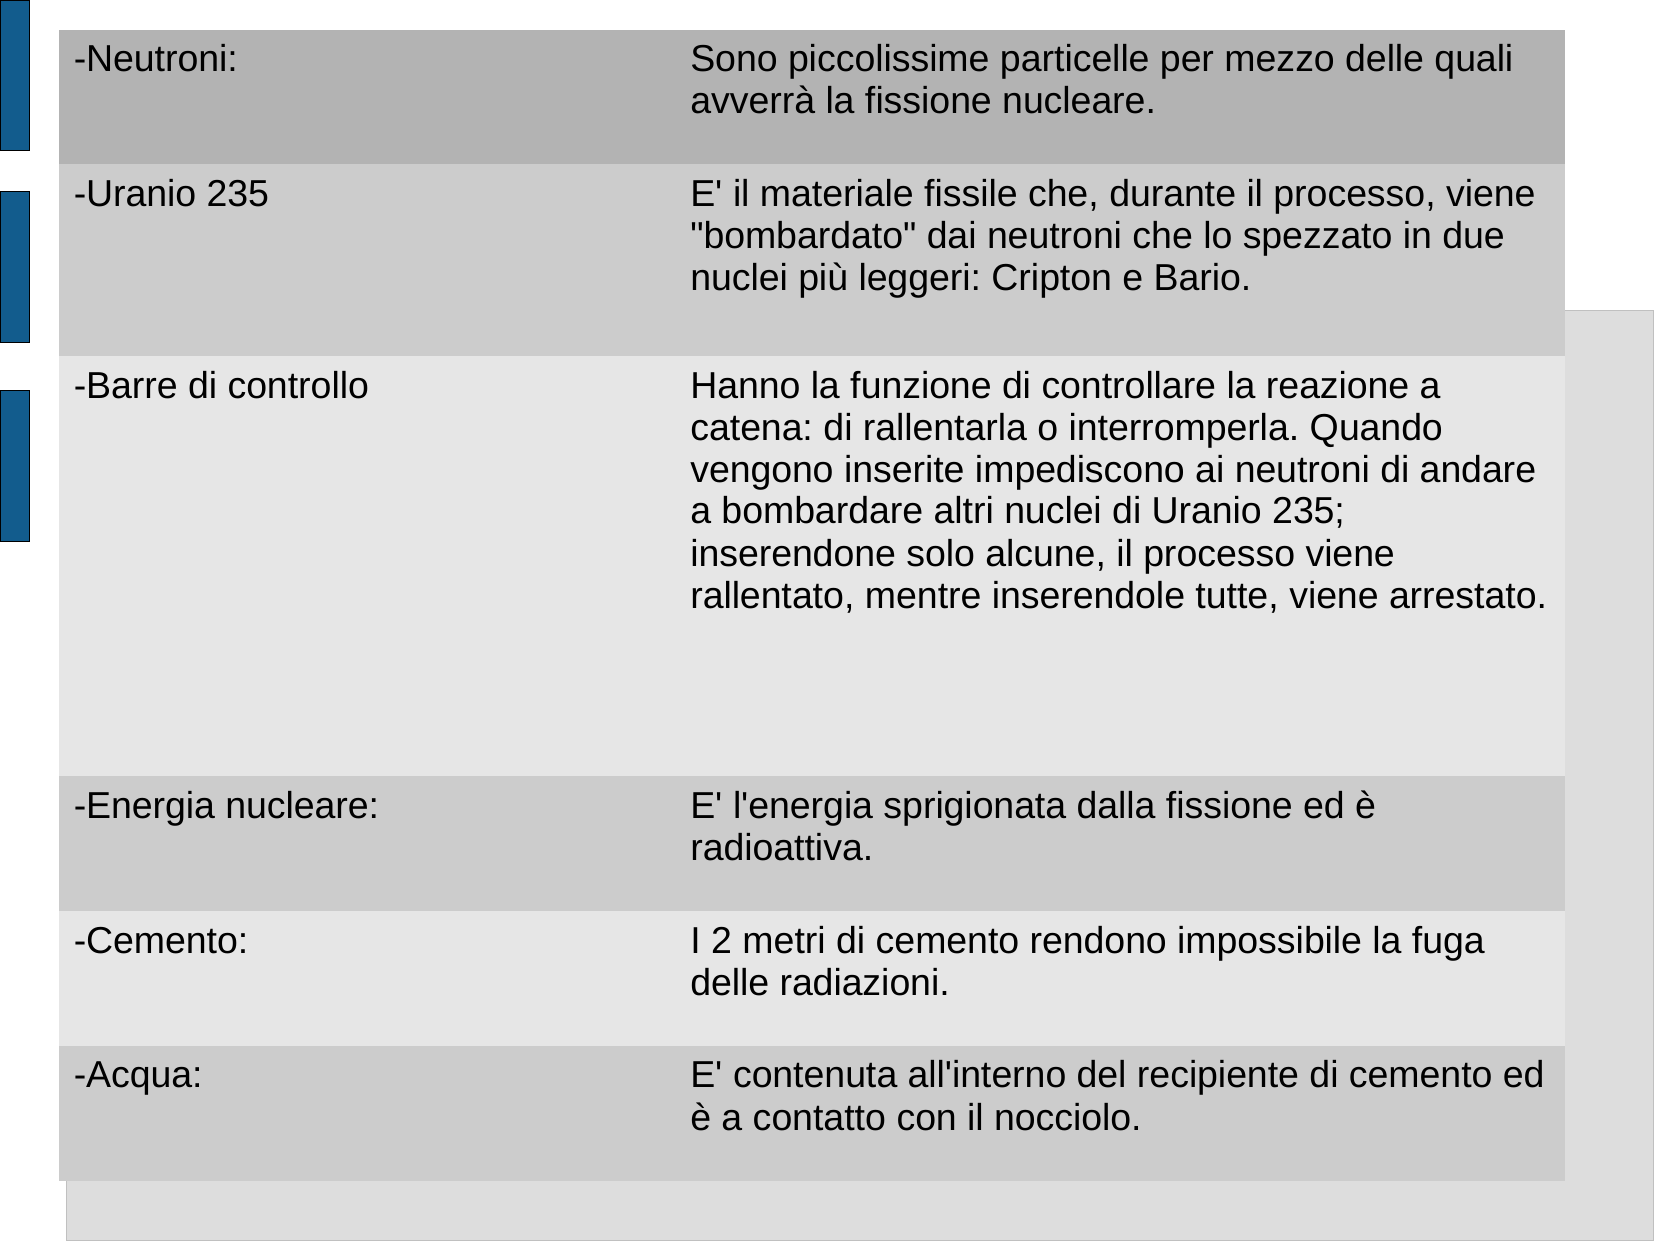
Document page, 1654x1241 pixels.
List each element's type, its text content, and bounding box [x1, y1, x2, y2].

table_cell E' contenuta all'interno del recipiente di cemento ed è a contatto con il nocciolo. [676, 1046, 1565, 1181]
table_cell Hanno la funzione di controllare la reazione a catena: di rallentarla o interromperla. Quando vengono inserite impediscono ai neutroni di andare a bombardare altri nuclei di Uranio 235; inserendone solo alcune, il processo viene rallentato, mentre inserendole tutte, viene arrestato. [676, 356, 1565, 776]
table_cell I 2 metri di cemento rendono impossibile la fuga delle radiazioni. [676, 911, 1565, 1046]
table_cell E' il materiale fissile che, durante il processo, viene "bombardato" dai neutroni che lo spezzato in due nuclei più leggeri: Cripton e Bario. [676, 164, 1565, 356]
table_cell -Energia nucleare: [59, 776, 676, 911]
table_header Sono piccolissime particelle per mezzo delle quali avverrà la fissione nucleare. [676, 30, 1565, 164]
table_cell -Acqua: [59, 1046, 676, 1181]
table_header -Neutroni: [59, 30, 676, 164]
table_cell -Uranio 235 [59, 164, 676, 356]
table_cell E' l'energia sprigionata dalla fissione ed è radioattiva. [676, 776, 1565, 911]
table_cell -Barre di controllo [59, 356, 676, 776]
table_cell -Cemento: [59, 911, 676, 1046]
